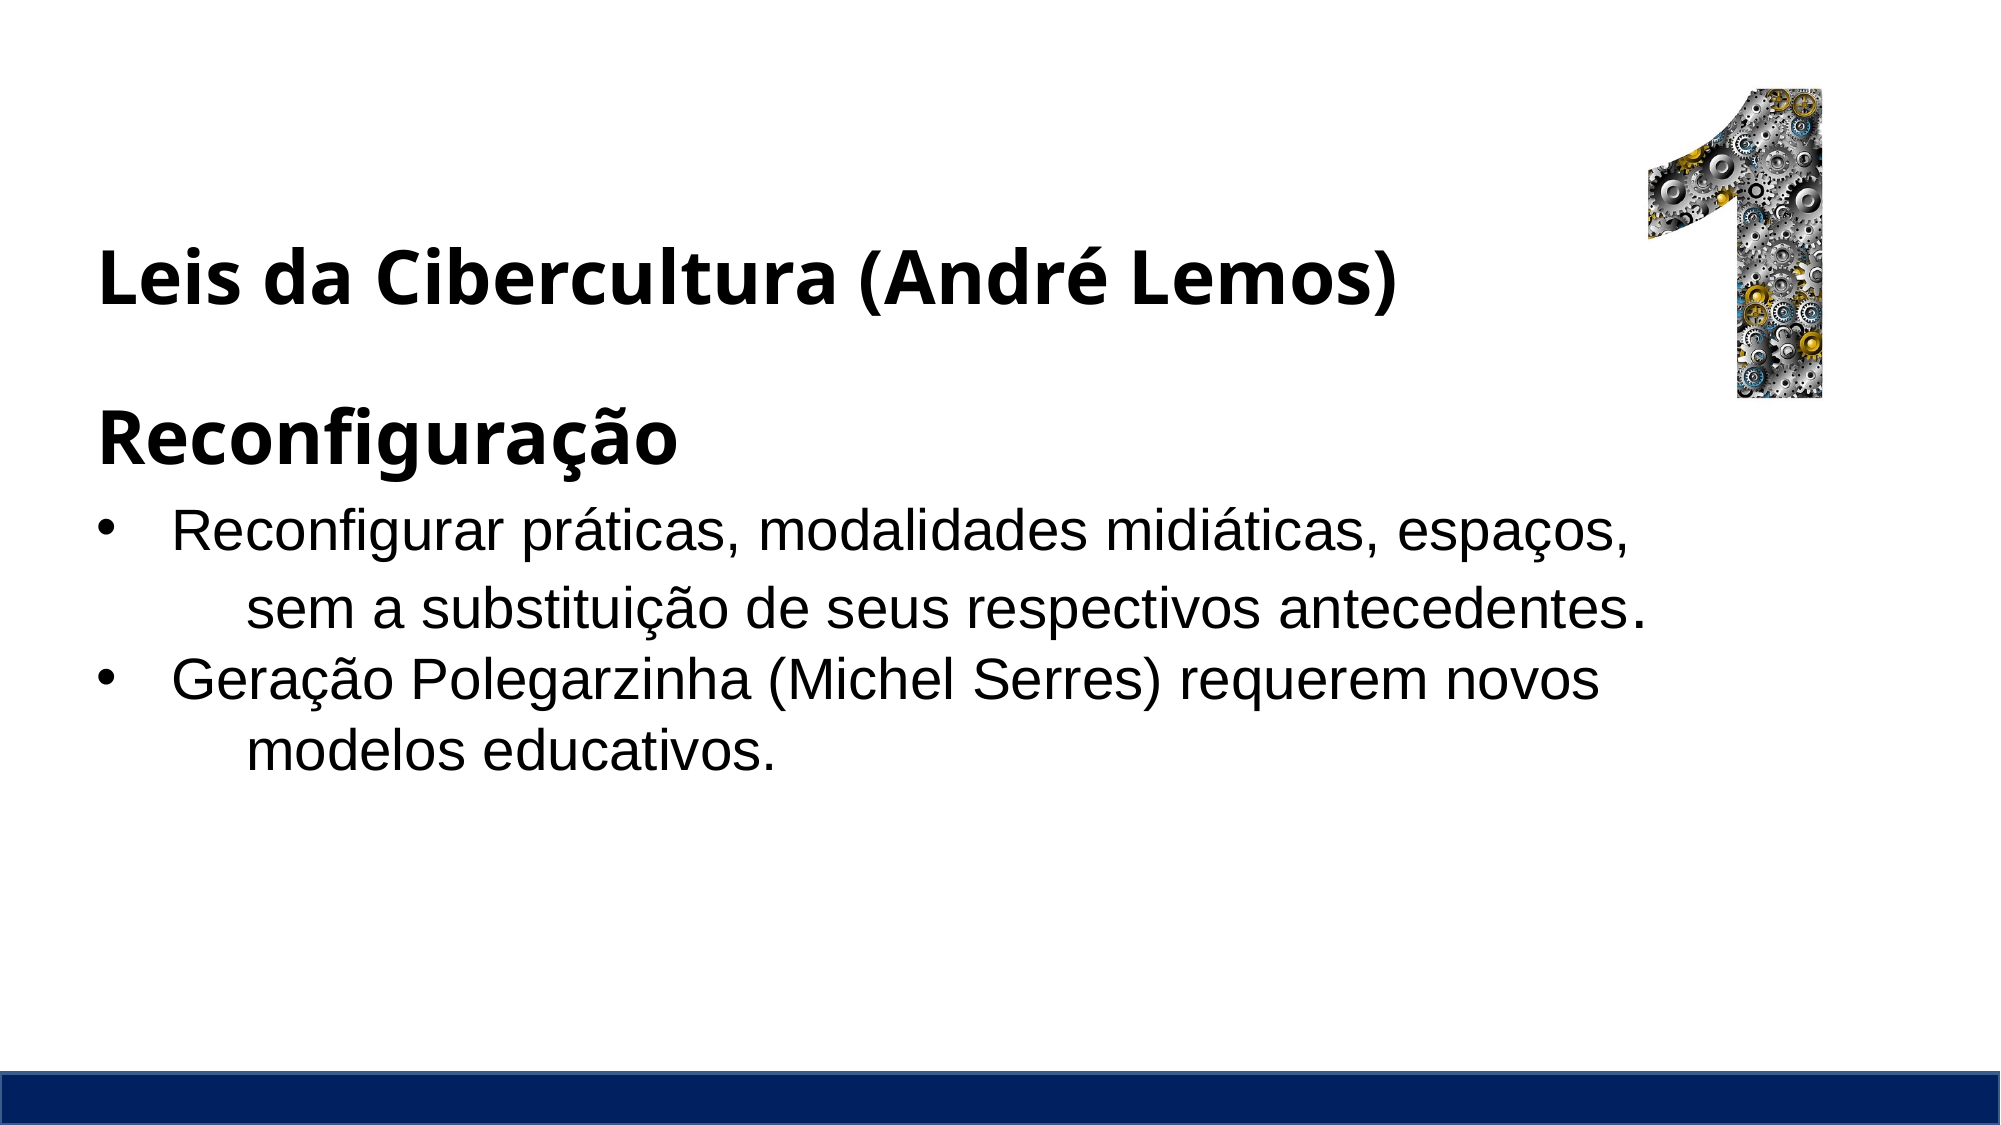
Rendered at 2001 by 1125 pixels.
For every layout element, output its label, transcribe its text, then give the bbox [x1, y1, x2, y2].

text_box [0, 1073, 2000, 1125]
picture [1538, 46, 1932, 440]
text_box Leis da Cibercultura (André Lemos) Reconfiguração Reconfigurar práticas, modalidades midiáticas, espaços, sem a substituição de seus respectivos antecedentes. Geração Polegarzinha (Michel Serres) requerem novos modelos educativos. [81, 221, 1765, 858]
